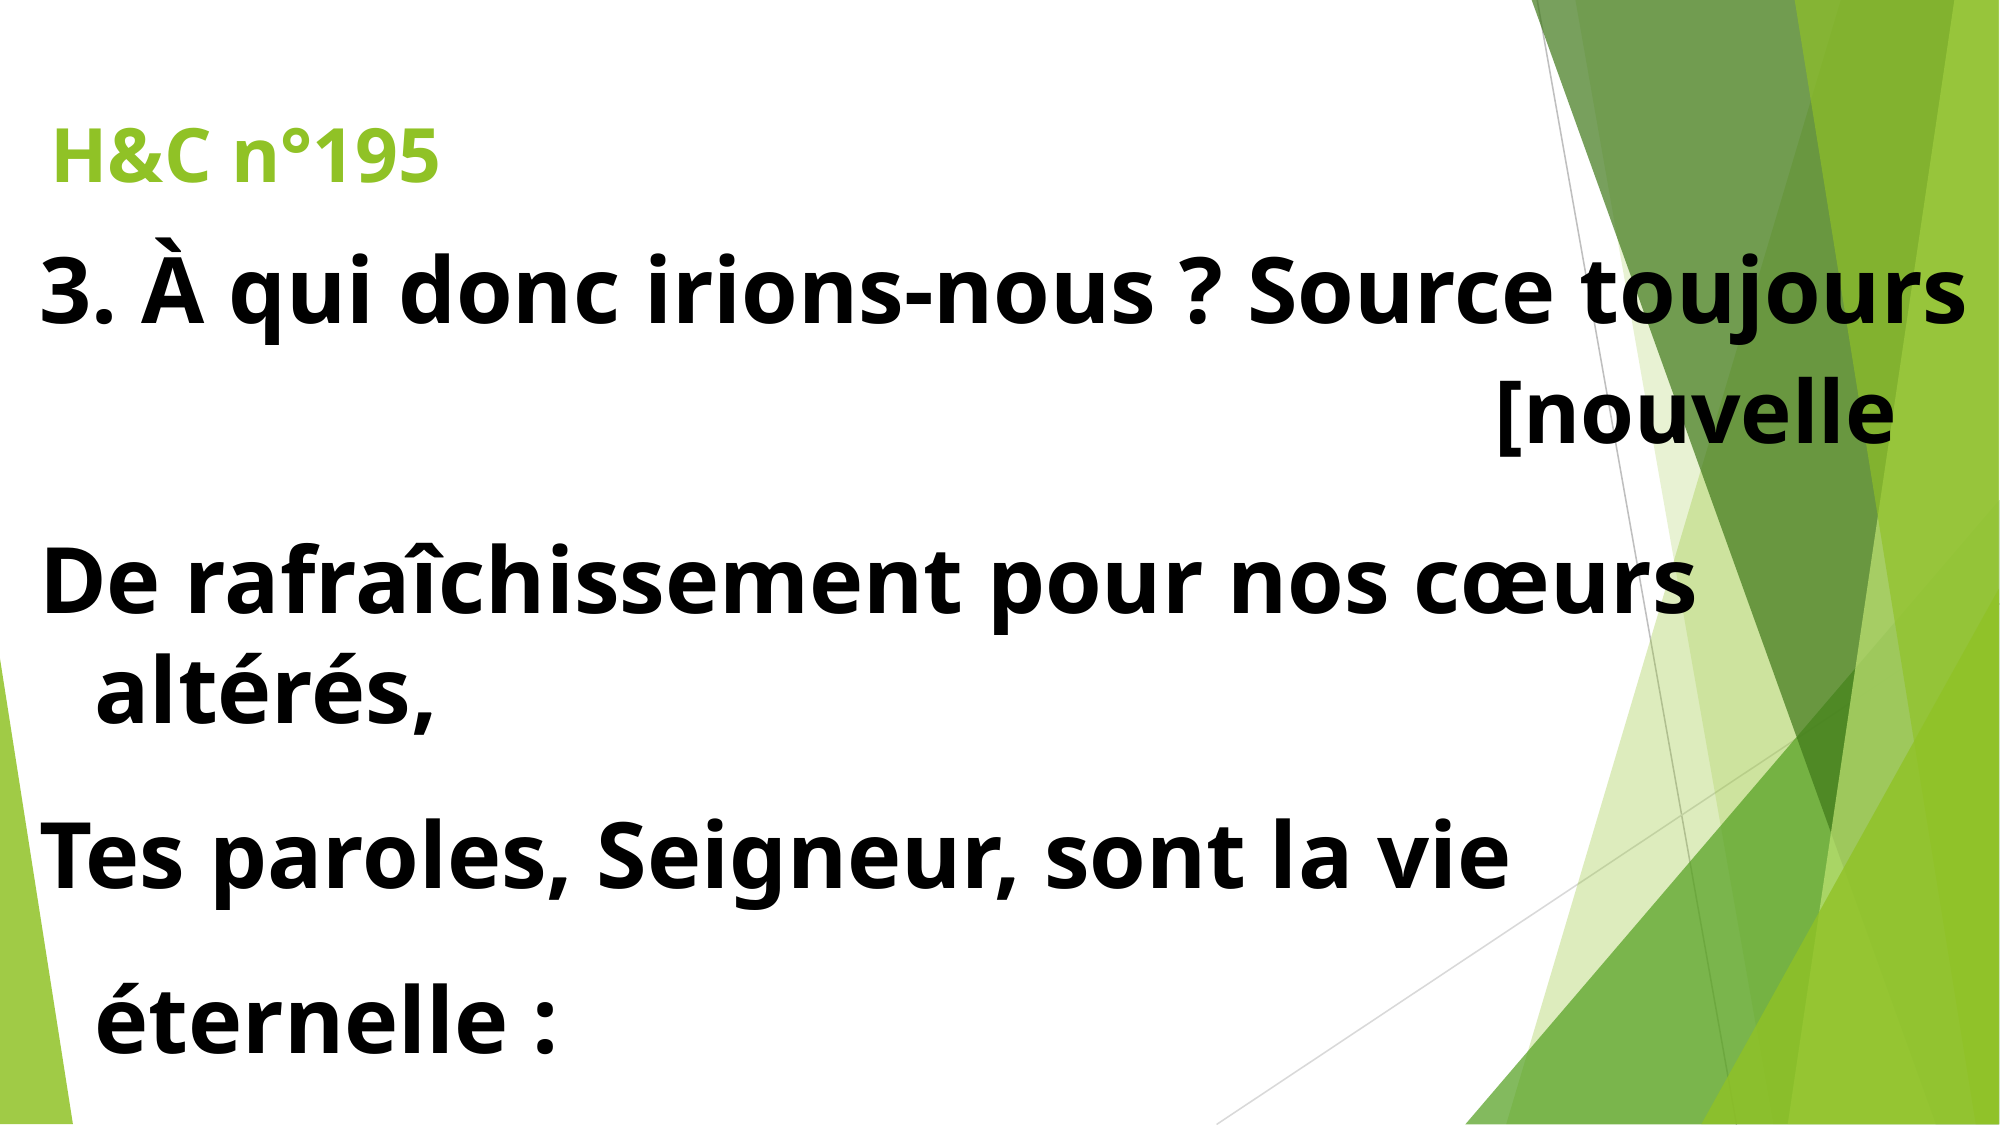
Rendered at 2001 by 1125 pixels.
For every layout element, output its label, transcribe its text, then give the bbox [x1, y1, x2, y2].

text_box 3. À qui donc irions-nous ? Source toujours [nouvelle De rafraîchissement pour nos cœurs altérés, Tes paroles, Seigneur, sont la vie éternelle : Nous les buvons, assis à tes pieds adorés. [23, 224, 1997, 1063]
text_box H&C n°195 [35, 99, 1522, 224]
